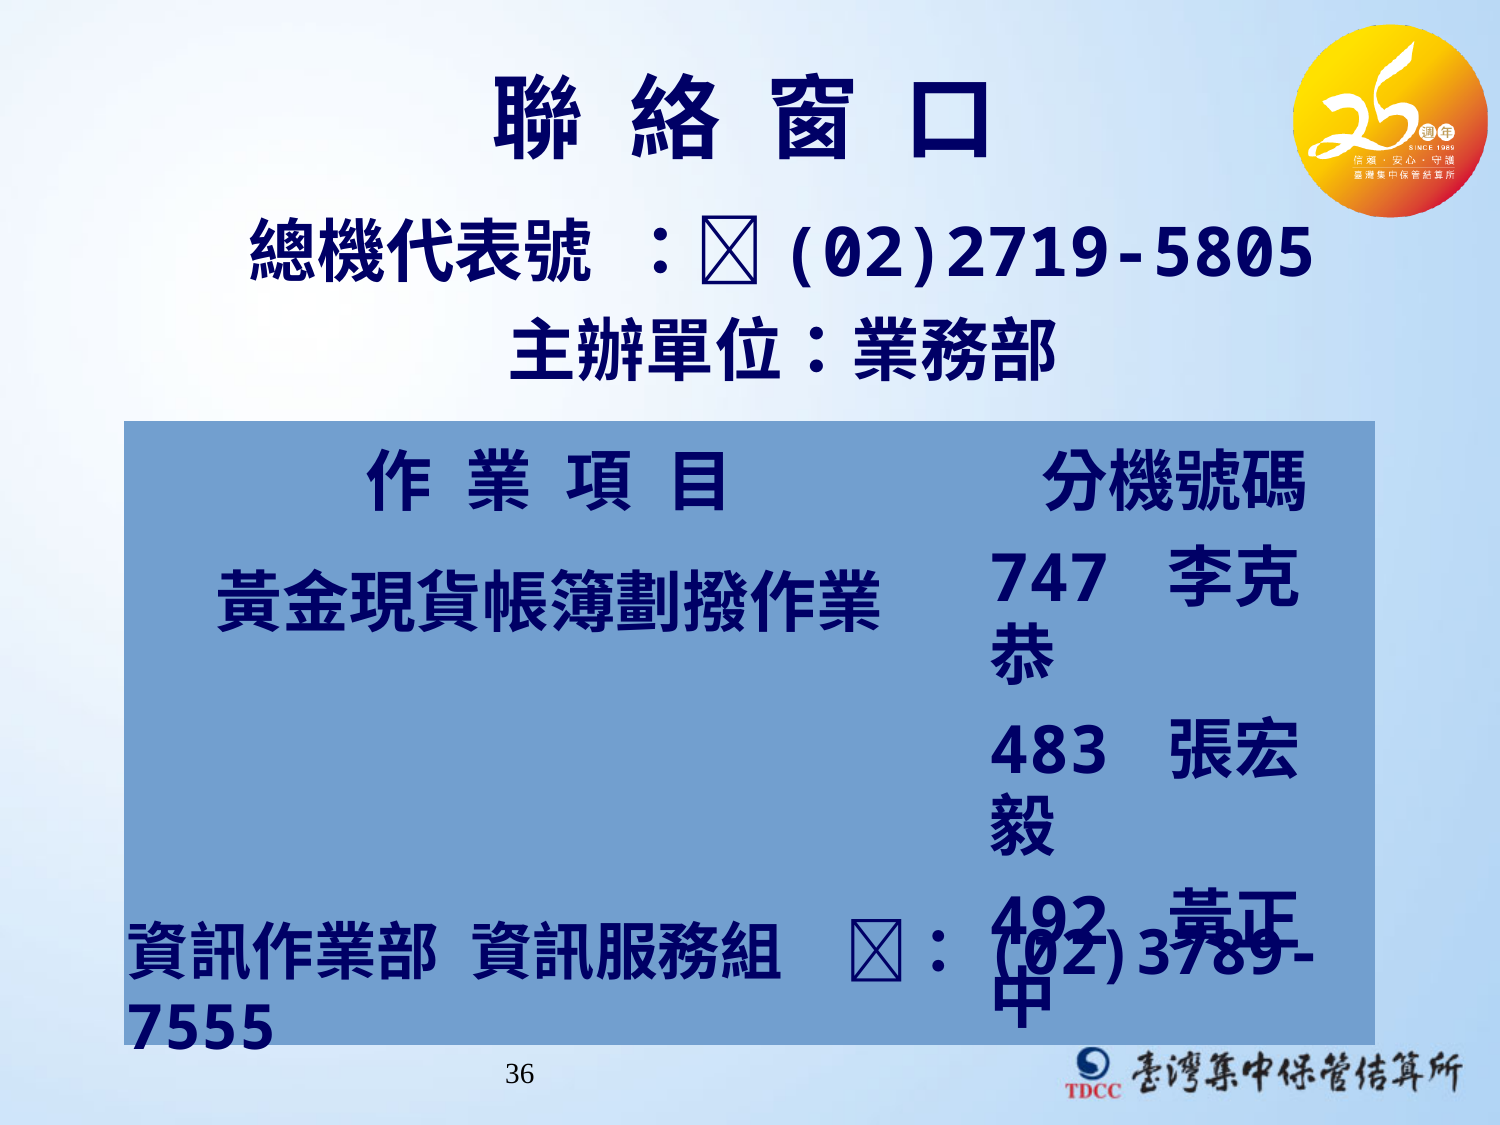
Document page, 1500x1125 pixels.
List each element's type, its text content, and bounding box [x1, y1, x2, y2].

list 總機代表號 ：(02)2719-5805 主辦單位：業務部 [36, 208, 1473, 835]
table_header 分機號碼 [975, 421, 1375, 532]
text_box 資訊作業部 資訊服務組 ：(02)3789-7555 [112, 905, 1459, 1069]
table_cell 黃金現貨帳簿劃撥作業 [124, 532, 975, 905]
text_box [490, 1069, 841, 1125]
table_cell 747 李克恭 483 張宏毅 492 黃正中 [975, 532, 1375, 905]
table_header 作 業 項 目 [124, 421, 975, 532]
title 聯 絡 窗 口 [41, 52, 1447, 192]
